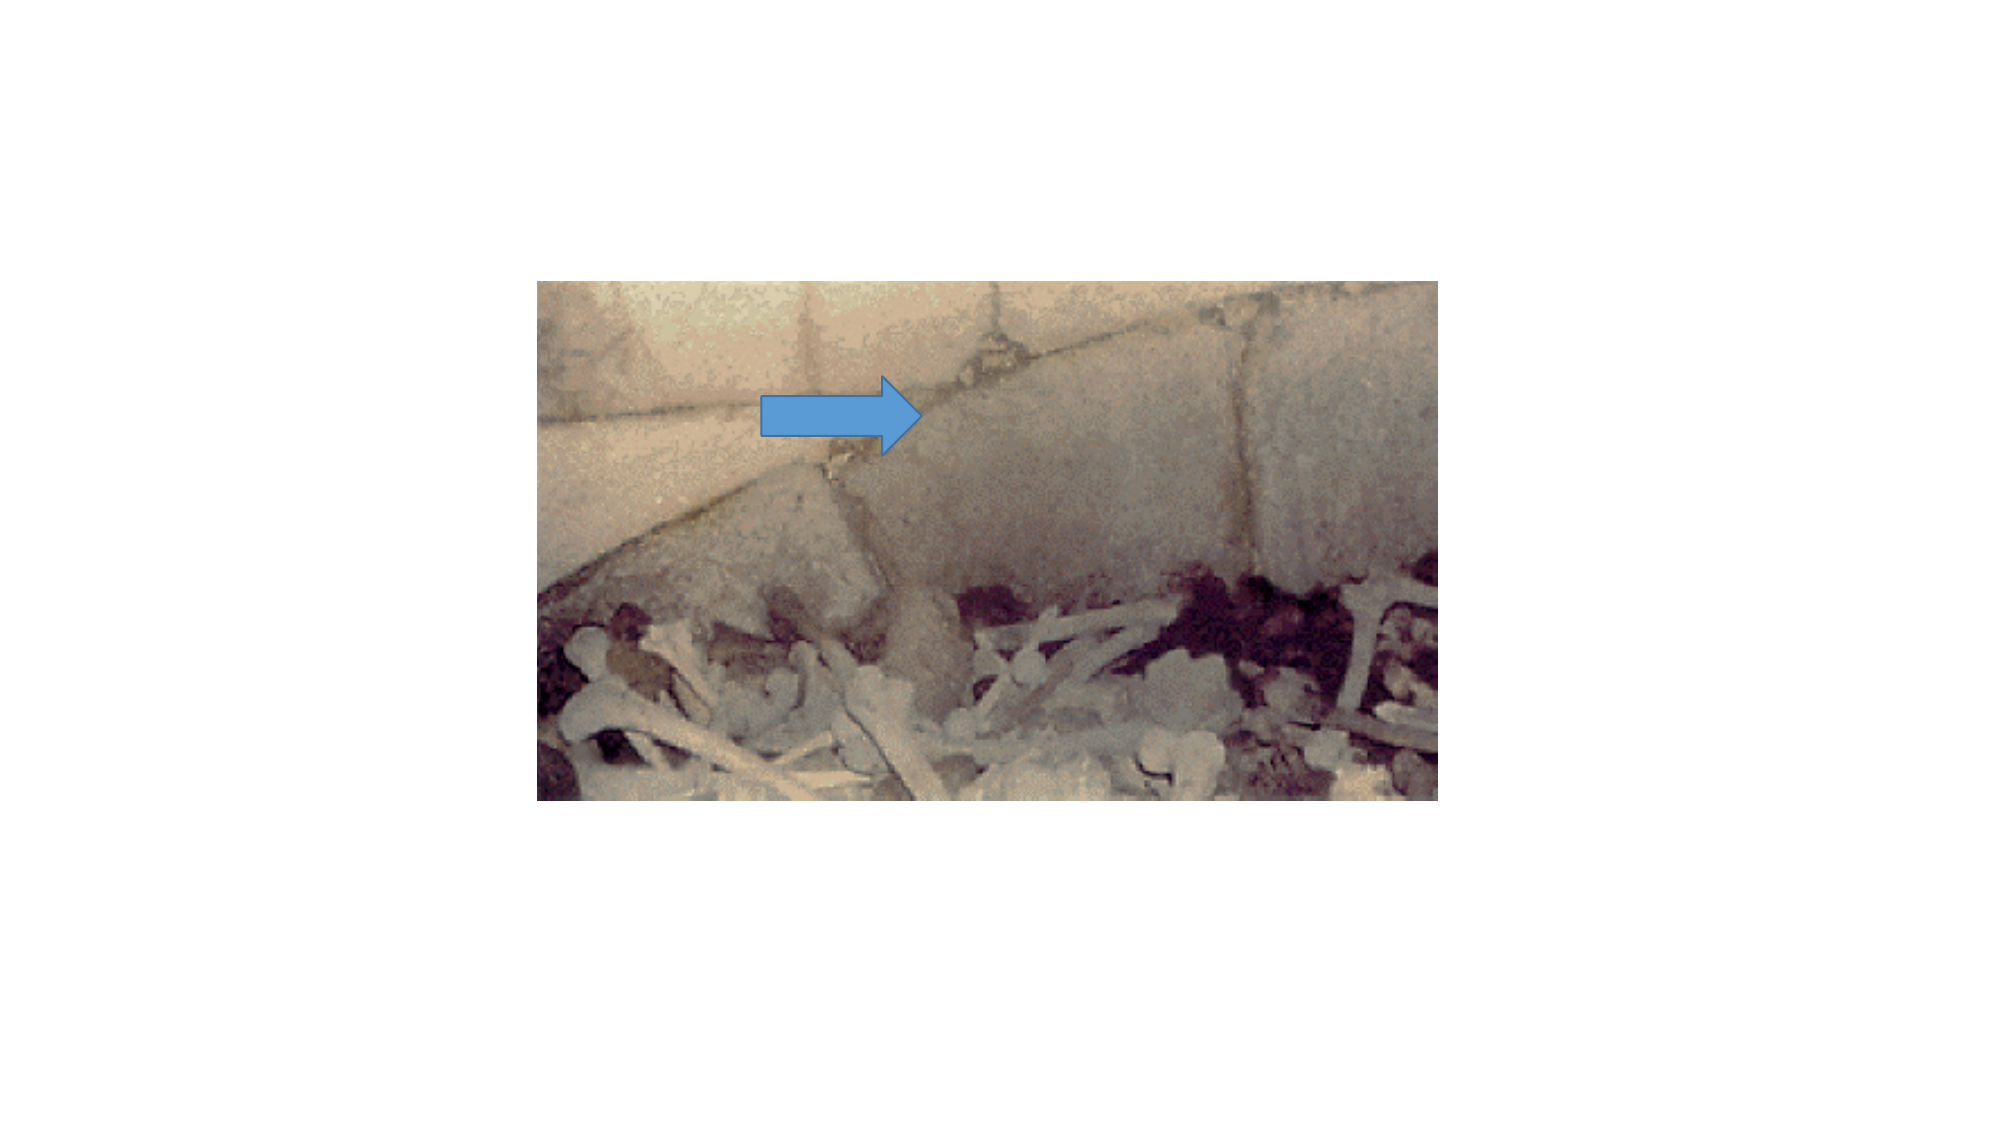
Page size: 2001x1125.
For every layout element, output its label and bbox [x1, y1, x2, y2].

picture [537, 281, 1438, 801]
text_box [761, 376, 922, 456]
